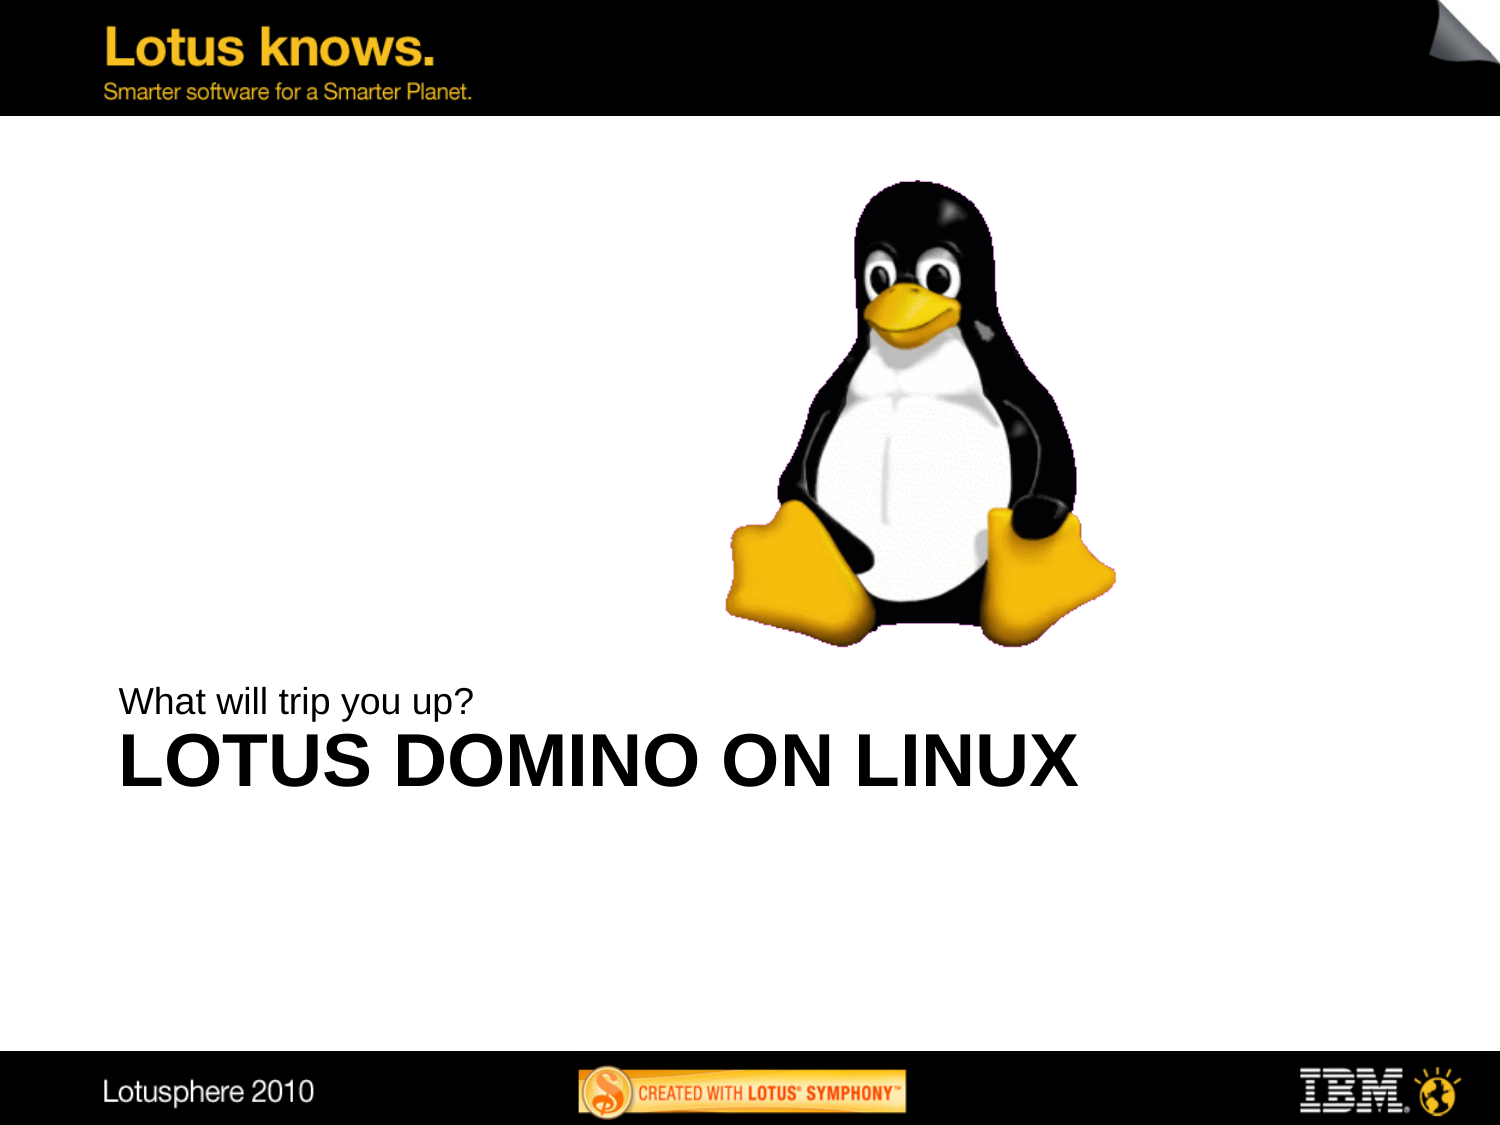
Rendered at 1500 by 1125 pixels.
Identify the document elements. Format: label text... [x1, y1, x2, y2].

title LOTUS DOMINO ON LINUX [118, 723, 1394, 947]
picture [0, 0, 1500, 114]
list What will trip you up? [118, 476, 1394, 723]
picture [0, 1053, 1500, 1125]
picture [687, 124, 1199, 688]
